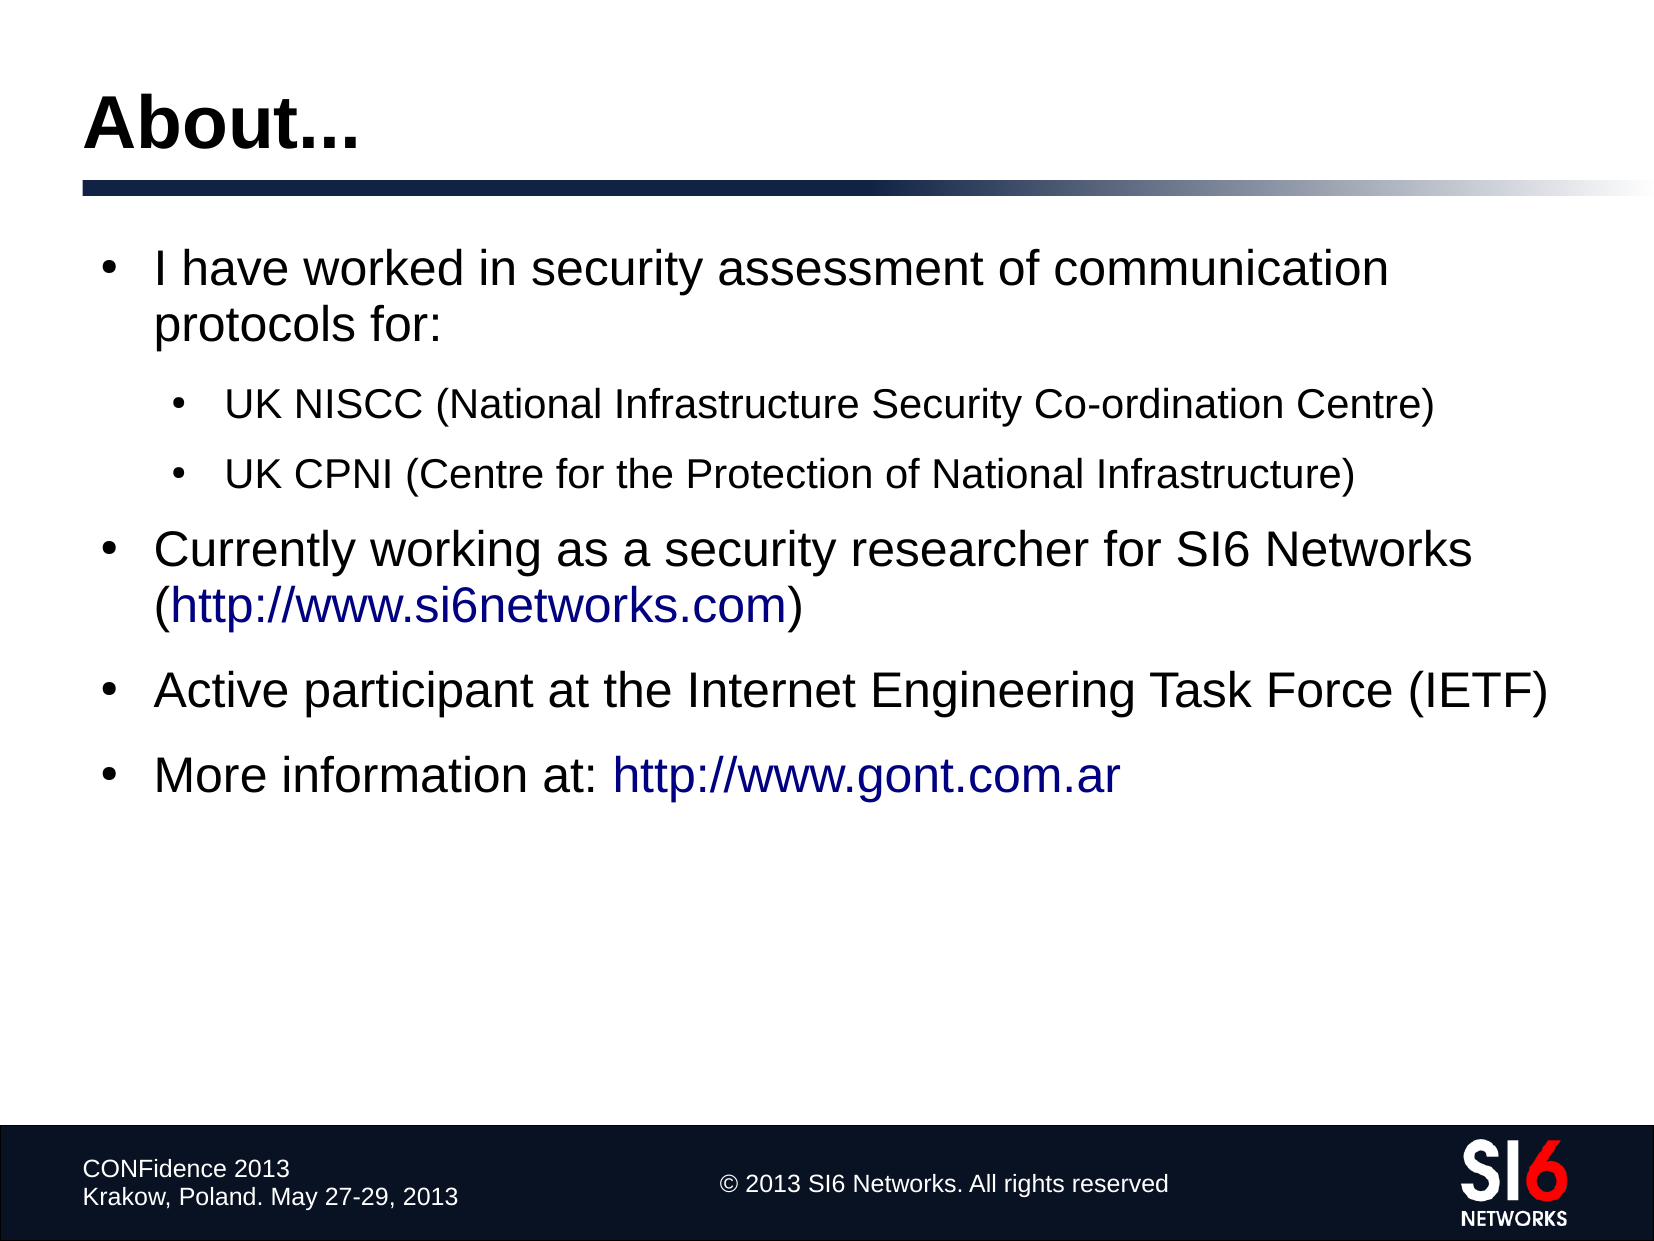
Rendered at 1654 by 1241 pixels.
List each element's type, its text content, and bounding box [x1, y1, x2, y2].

list I have worked in security assessment of communication protocols for: UK NISCC (National Infrastructure Security Co-ordination Centre) UK CPNI (Centre for the Protection of National Infrastructure) Currently working as a security researcher for SI6 Networks (http://www.si6networks.com) Active participant at the Internet Engineering Task Force (IETF) More information at: http://www.gont.com.ar [82, 240, 1571, 1109]
title About... [82, 49, 1571, 196]
picture [1461, 1139, 1567, 1226]
